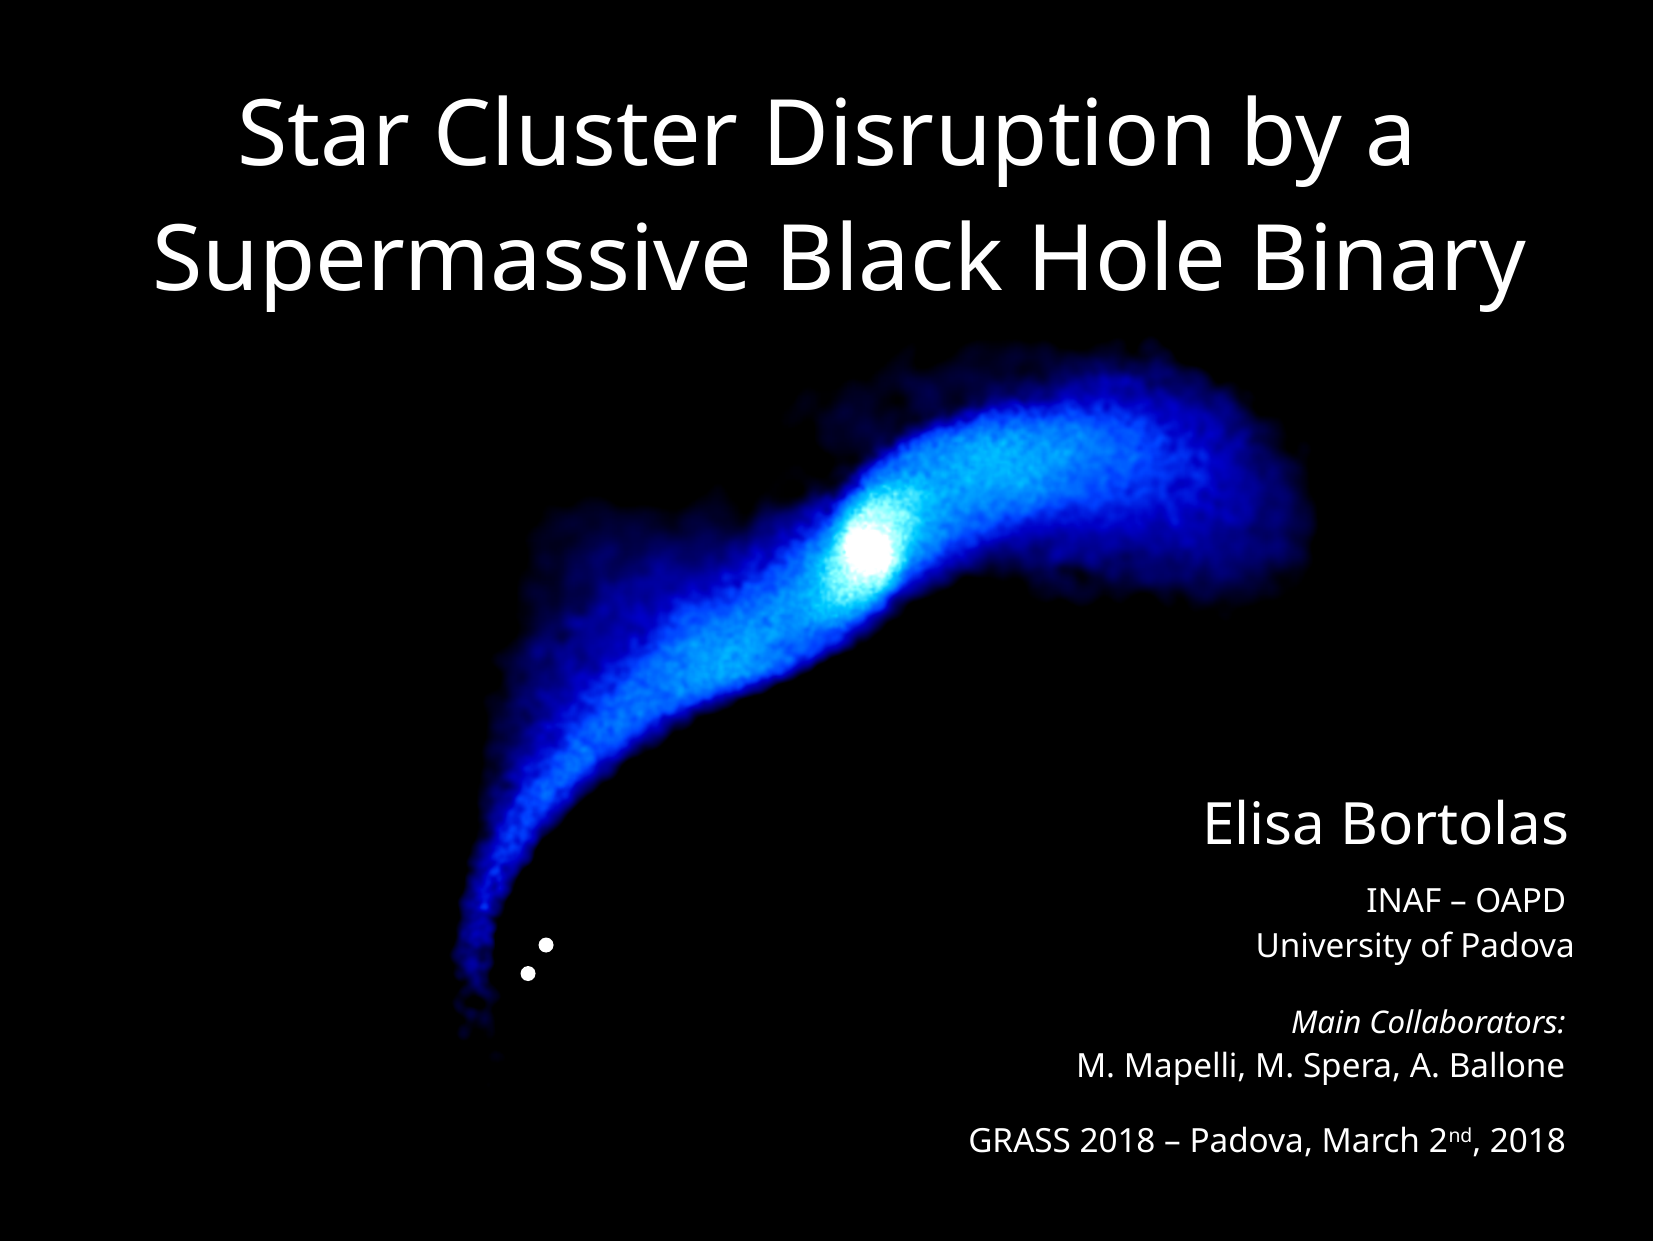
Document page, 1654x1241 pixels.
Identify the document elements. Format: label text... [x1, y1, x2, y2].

text_box GRASS 2018 – Padova, March 2nd, 2018 [845, 1110, 1653, 1210]
text_box INAF – OAPD University of Padova [994, 869, 1591, 959]
text_box [538, 937, 554, 953]
text_box [520, 966, 536, 982]
text_box Main Collaborators: M. Mapelli, M. Spera, A. Ballone [1025, 992, 1581, 1117]
picture [178, 331, 1480, 1133]
text_box Star Cluster Disruption by a Supermassive Black Hole Binary [105, 59, 1575, 331]
text_box Elisa Bortolas [1011, 774, 1585, 865]
